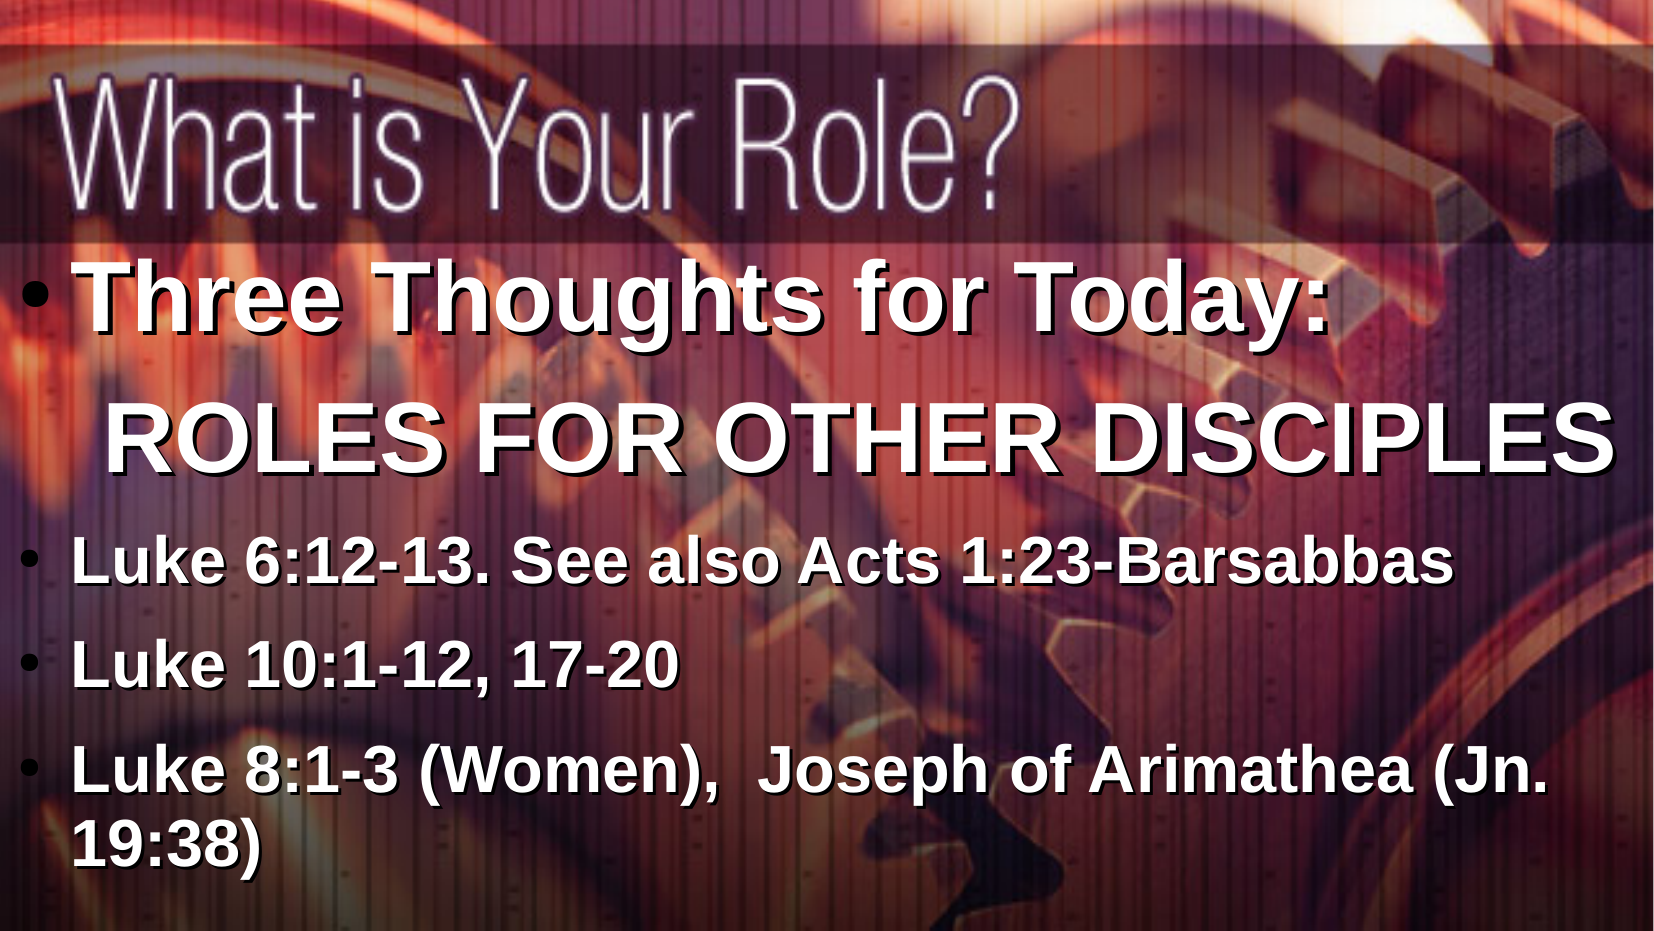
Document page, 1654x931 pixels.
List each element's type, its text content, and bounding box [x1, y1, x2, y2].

picture [0, 0, 1654, 931]
list Three Thoughts for Today: ROLES FOR OTHER DISCIPLES Luke 6:12-13. See also Acts 1:23-Barsabbas Luke 10:1-12, 17-20 Luke 8:1-3 (Women), Joseph of Arimathea (Jn. 19:38) [0, 240, 1651, 931]
